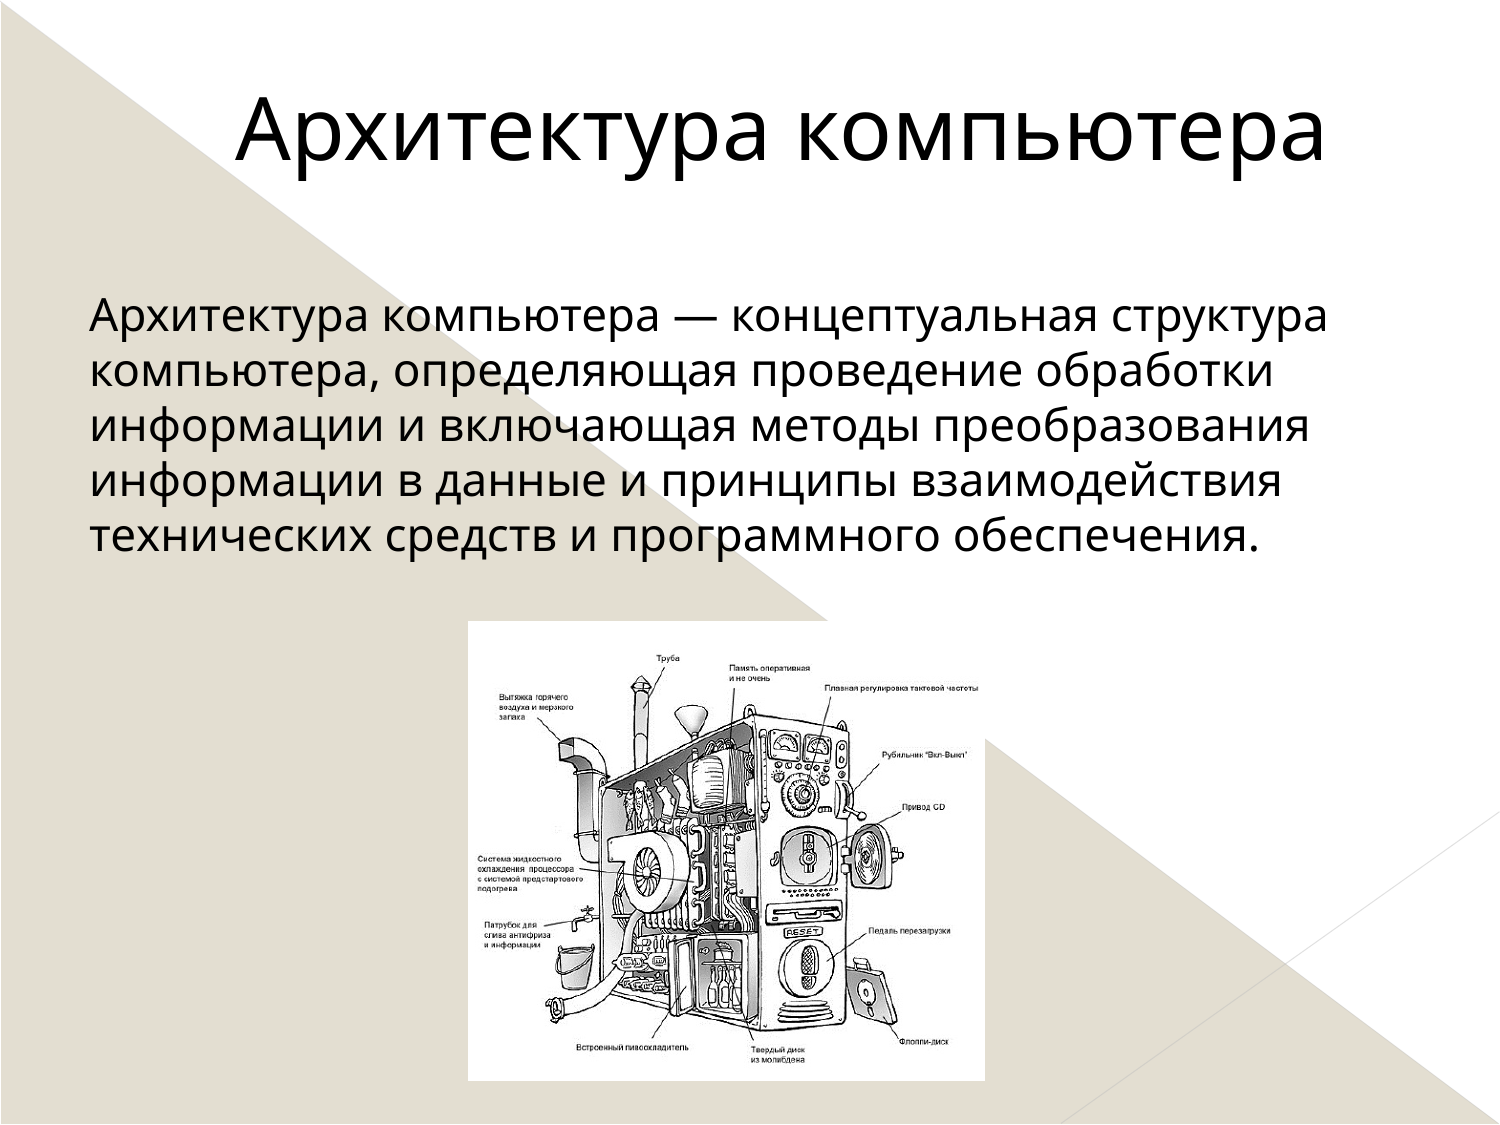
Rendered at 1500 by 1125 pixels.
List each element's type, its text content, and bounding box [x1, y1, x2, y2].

list Архитектура компьютера — концептуальная структура компьютера, определяющая проведение обработки информации и включающая методы преобразования информации в данные и принципы взаимодействия технических средств и программного обеспечения. [74, 278, 1418, 591]
picture [468, 621, 985, 1081]
title Архитектура компьютера [67, 65, 1418, 296]
